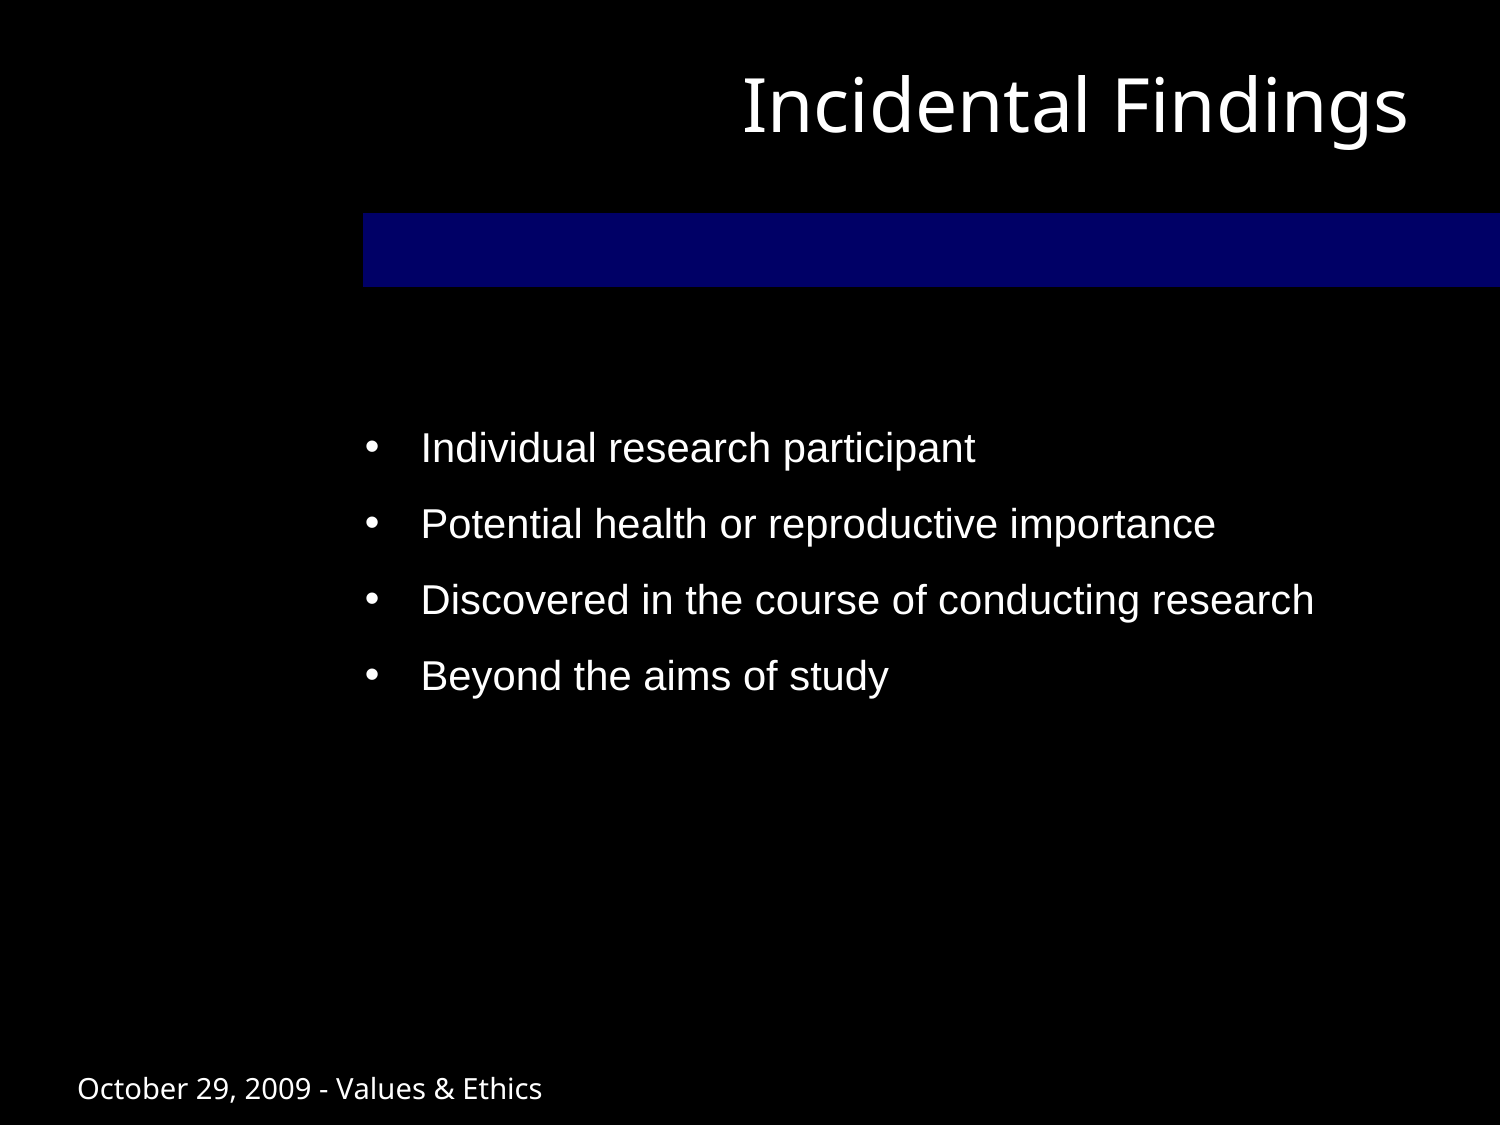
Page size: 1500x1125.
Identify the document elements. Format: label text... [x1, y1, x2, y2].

text_box Individual research participant Potential health or reproductive importance Discovered in the course of conducting research Beyond the aims of study [349, 337, 1426, 708]
text_box Incidental Findings [274, 49, 1426, 156]
text_box October 29, 2009 - Values & Ethics [62, 1062, 638, 1113]
text_box [362, 212, 1500, 288]
